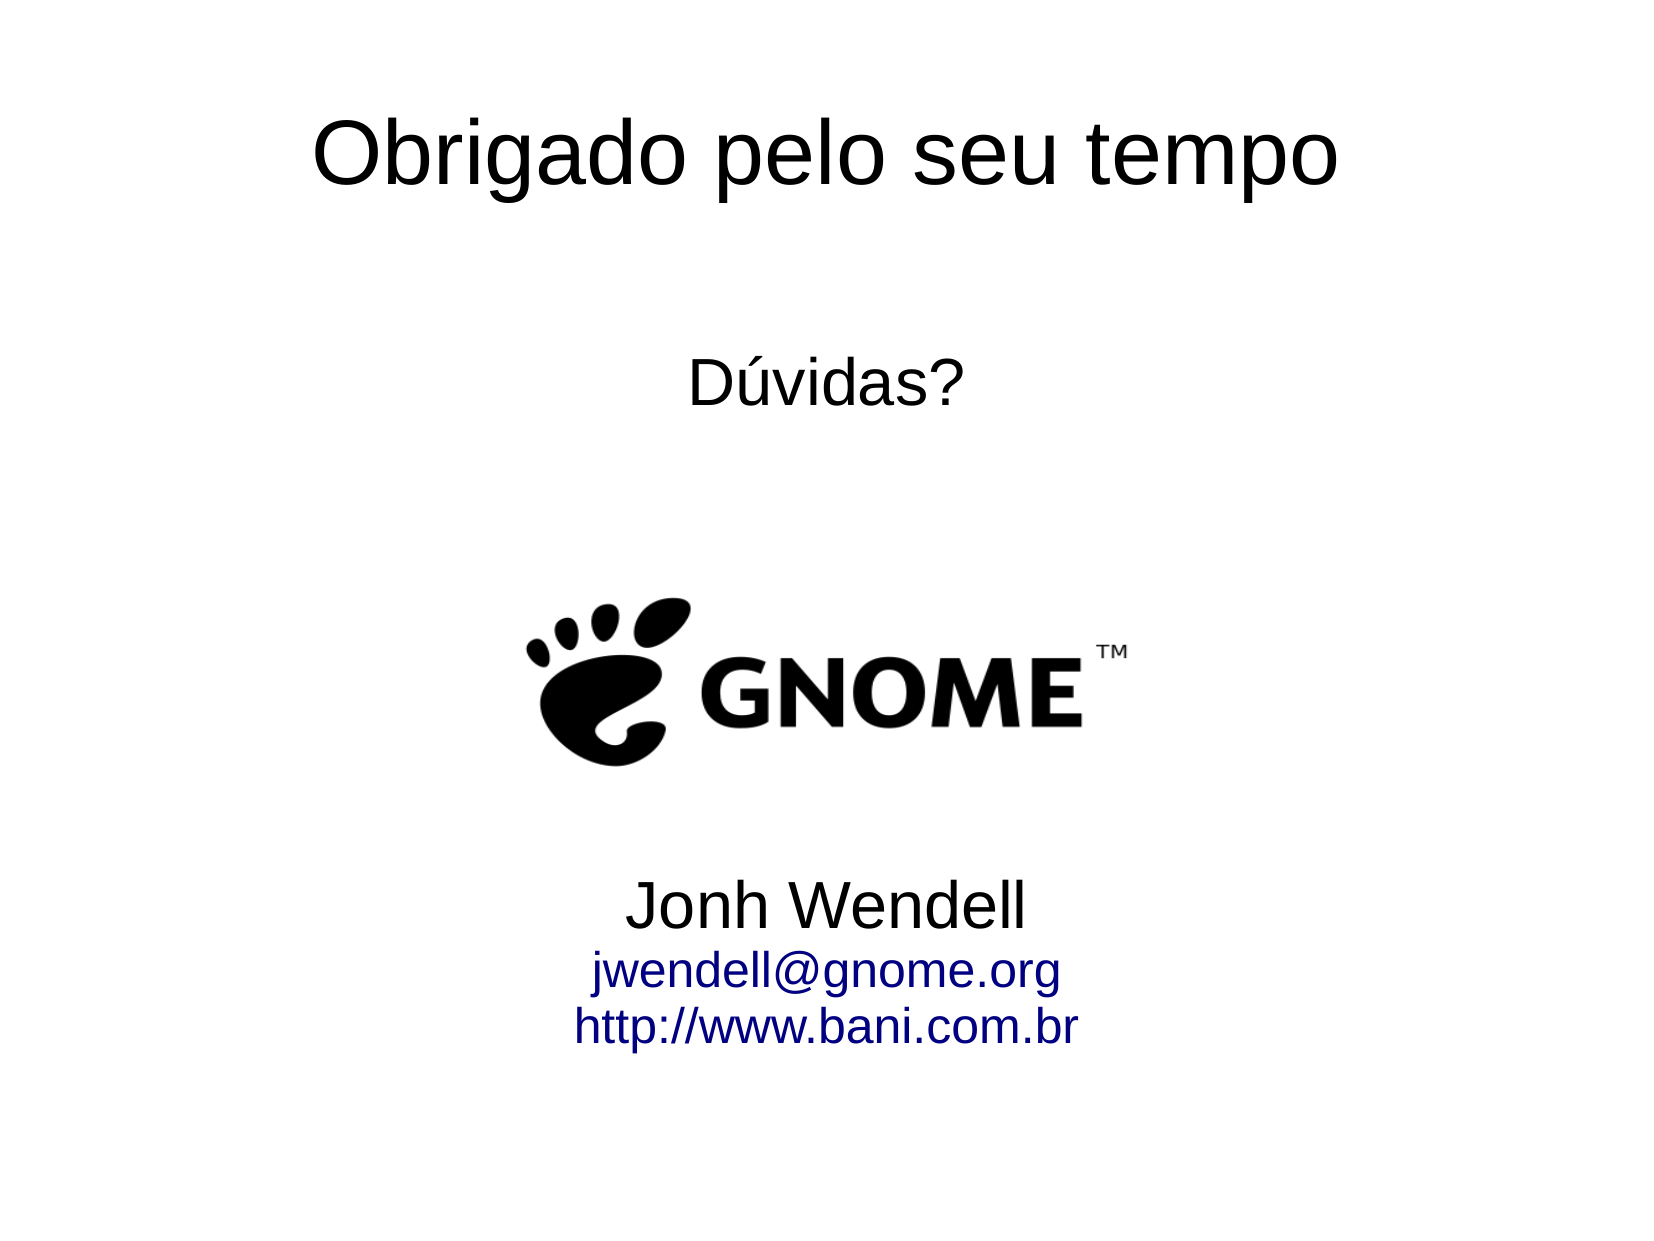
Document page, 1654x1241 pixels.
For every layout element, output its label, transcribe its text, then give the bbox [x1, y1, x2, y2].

title Obrigado pelo seu tempo [82, 56, 1571, 250]
picture [517, 590, 1136, 774]
subtitle Dúvidas? Jonh Wendell jwendell@gnome.org http://www.bani.com.br [82, 297, 1571, 1102]
